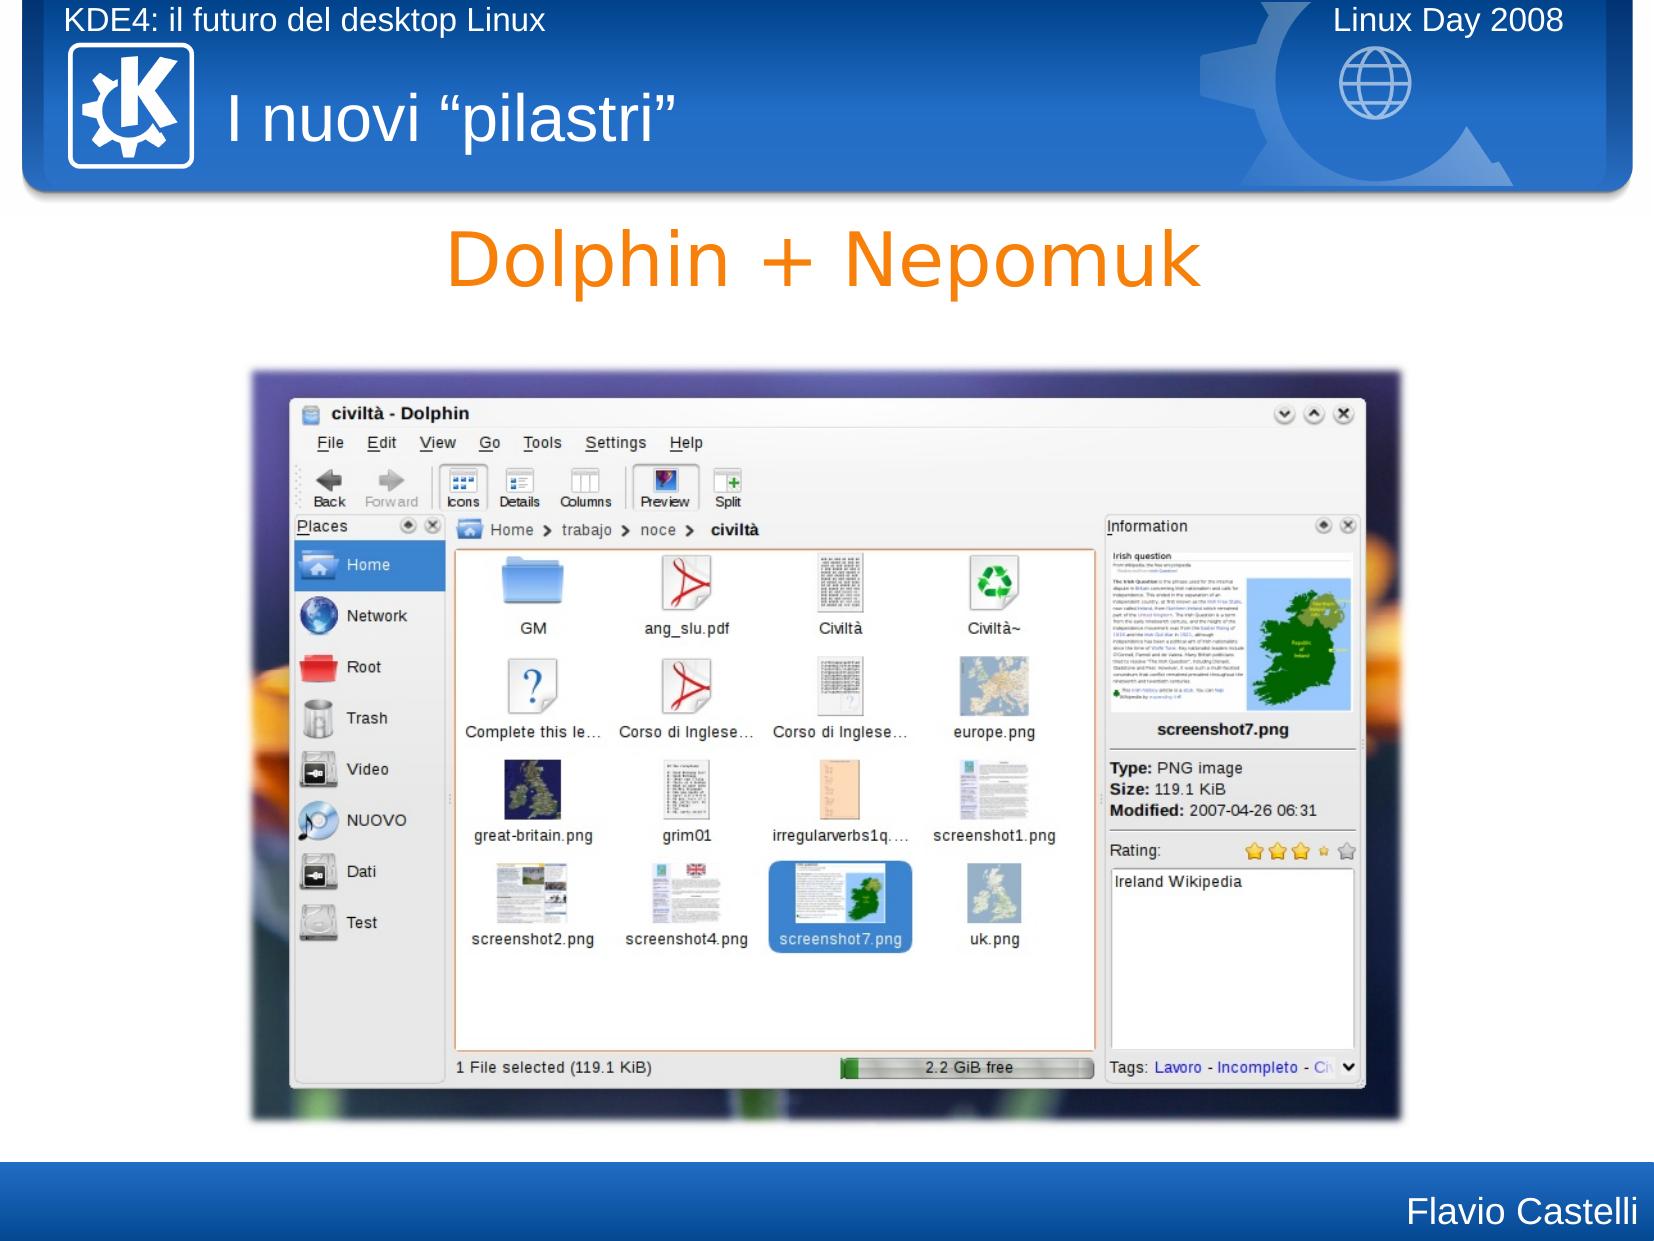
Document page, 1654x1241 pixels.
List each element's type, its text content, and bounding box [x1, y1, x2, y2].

picture [238, 357, 1415, 1134]
picture [0, 0, 1652, 216]
title I nuovi “pilastri” [225, 49, 1571, 188]
list Dolphin + Nepomuk [82, 230, 1571, 344]
